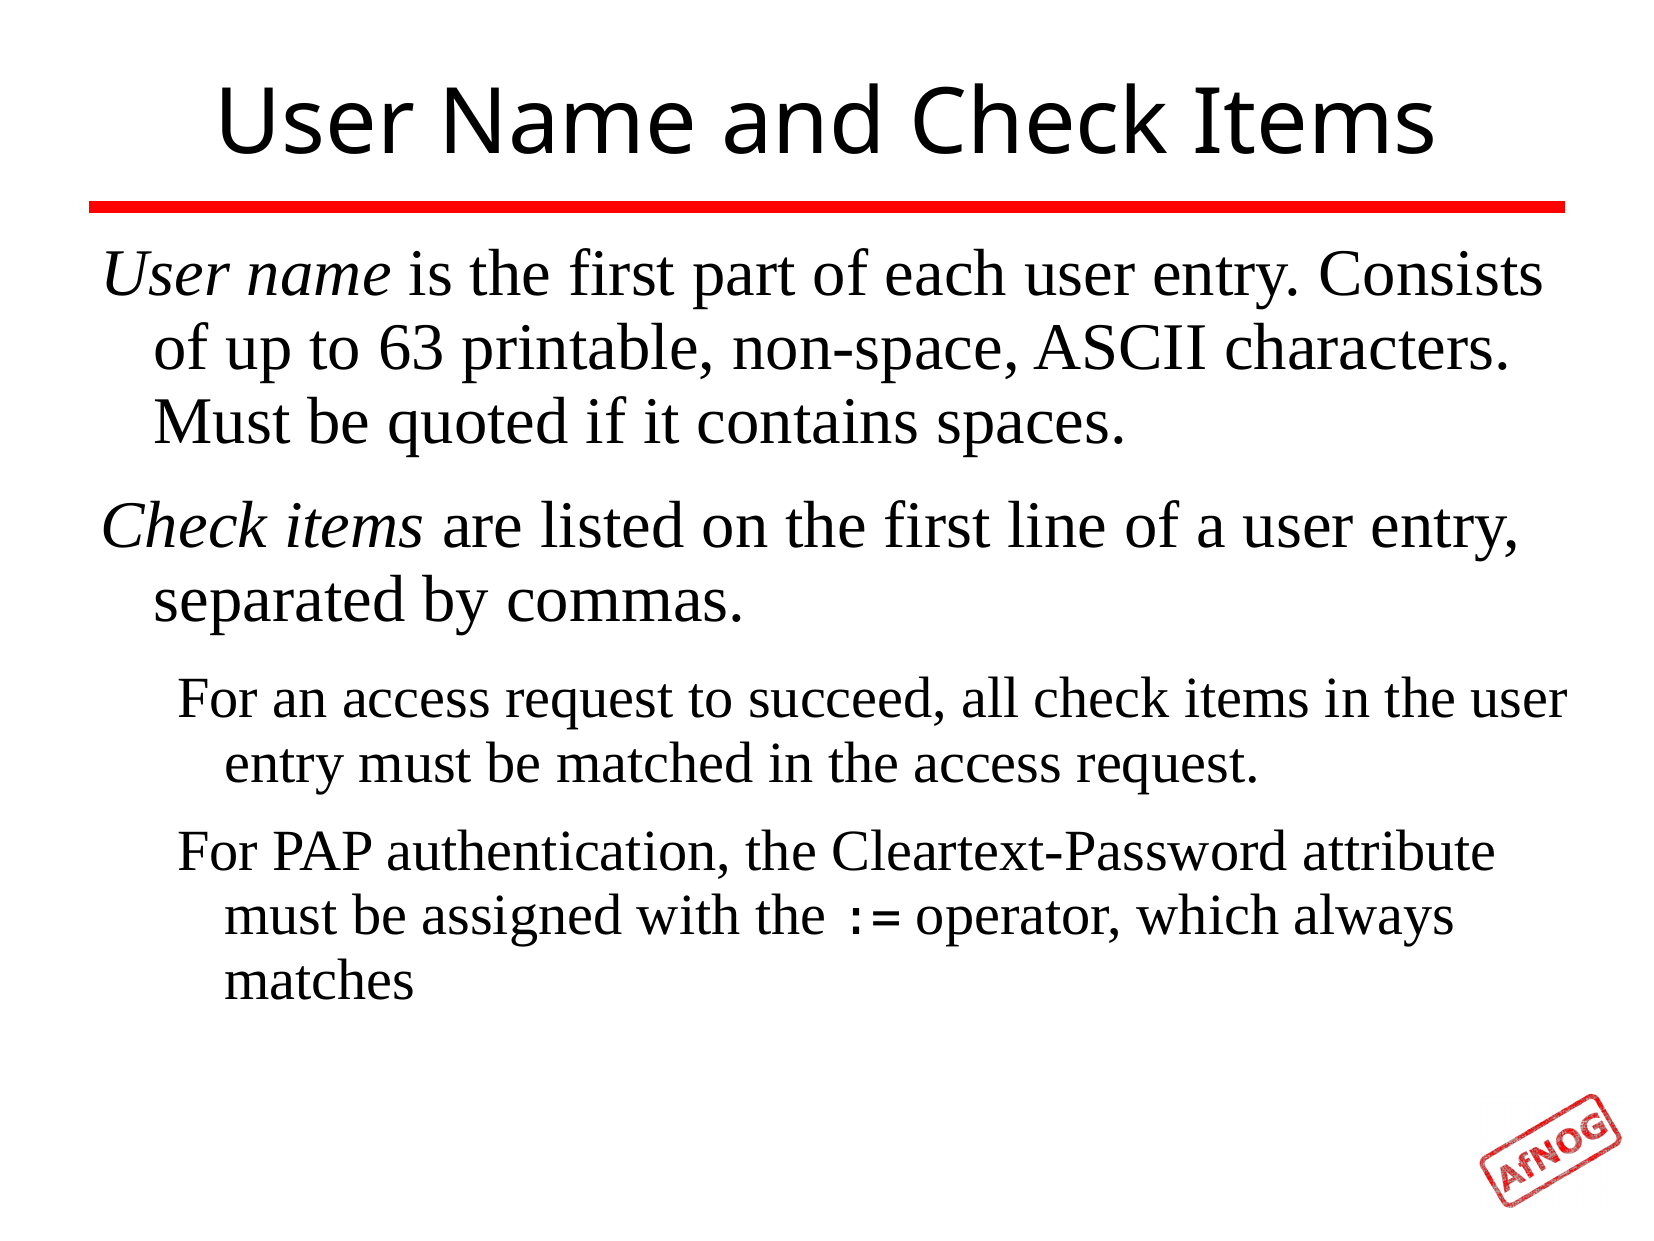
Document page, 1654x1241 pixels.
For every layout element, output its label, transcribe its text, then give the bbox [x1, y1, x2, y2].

picture [1476, 1090, 1625, 1211]
title User Name and Check Items [88, 29, 1565, 207]
list User name is the first part of each user entry. Consists of up to 63 printable, non-space, ASCII characters. Must be quoted if it contains spaces. Check items are listed on the first line of a user entry, separated by commas. For an access request to succeed, all check items in the user entry must be matched in the access request. For PAP authentication, the Cleartext-Password attribute must be assigned with the := operator, which always matches [82, 236, 1571, 1123]
